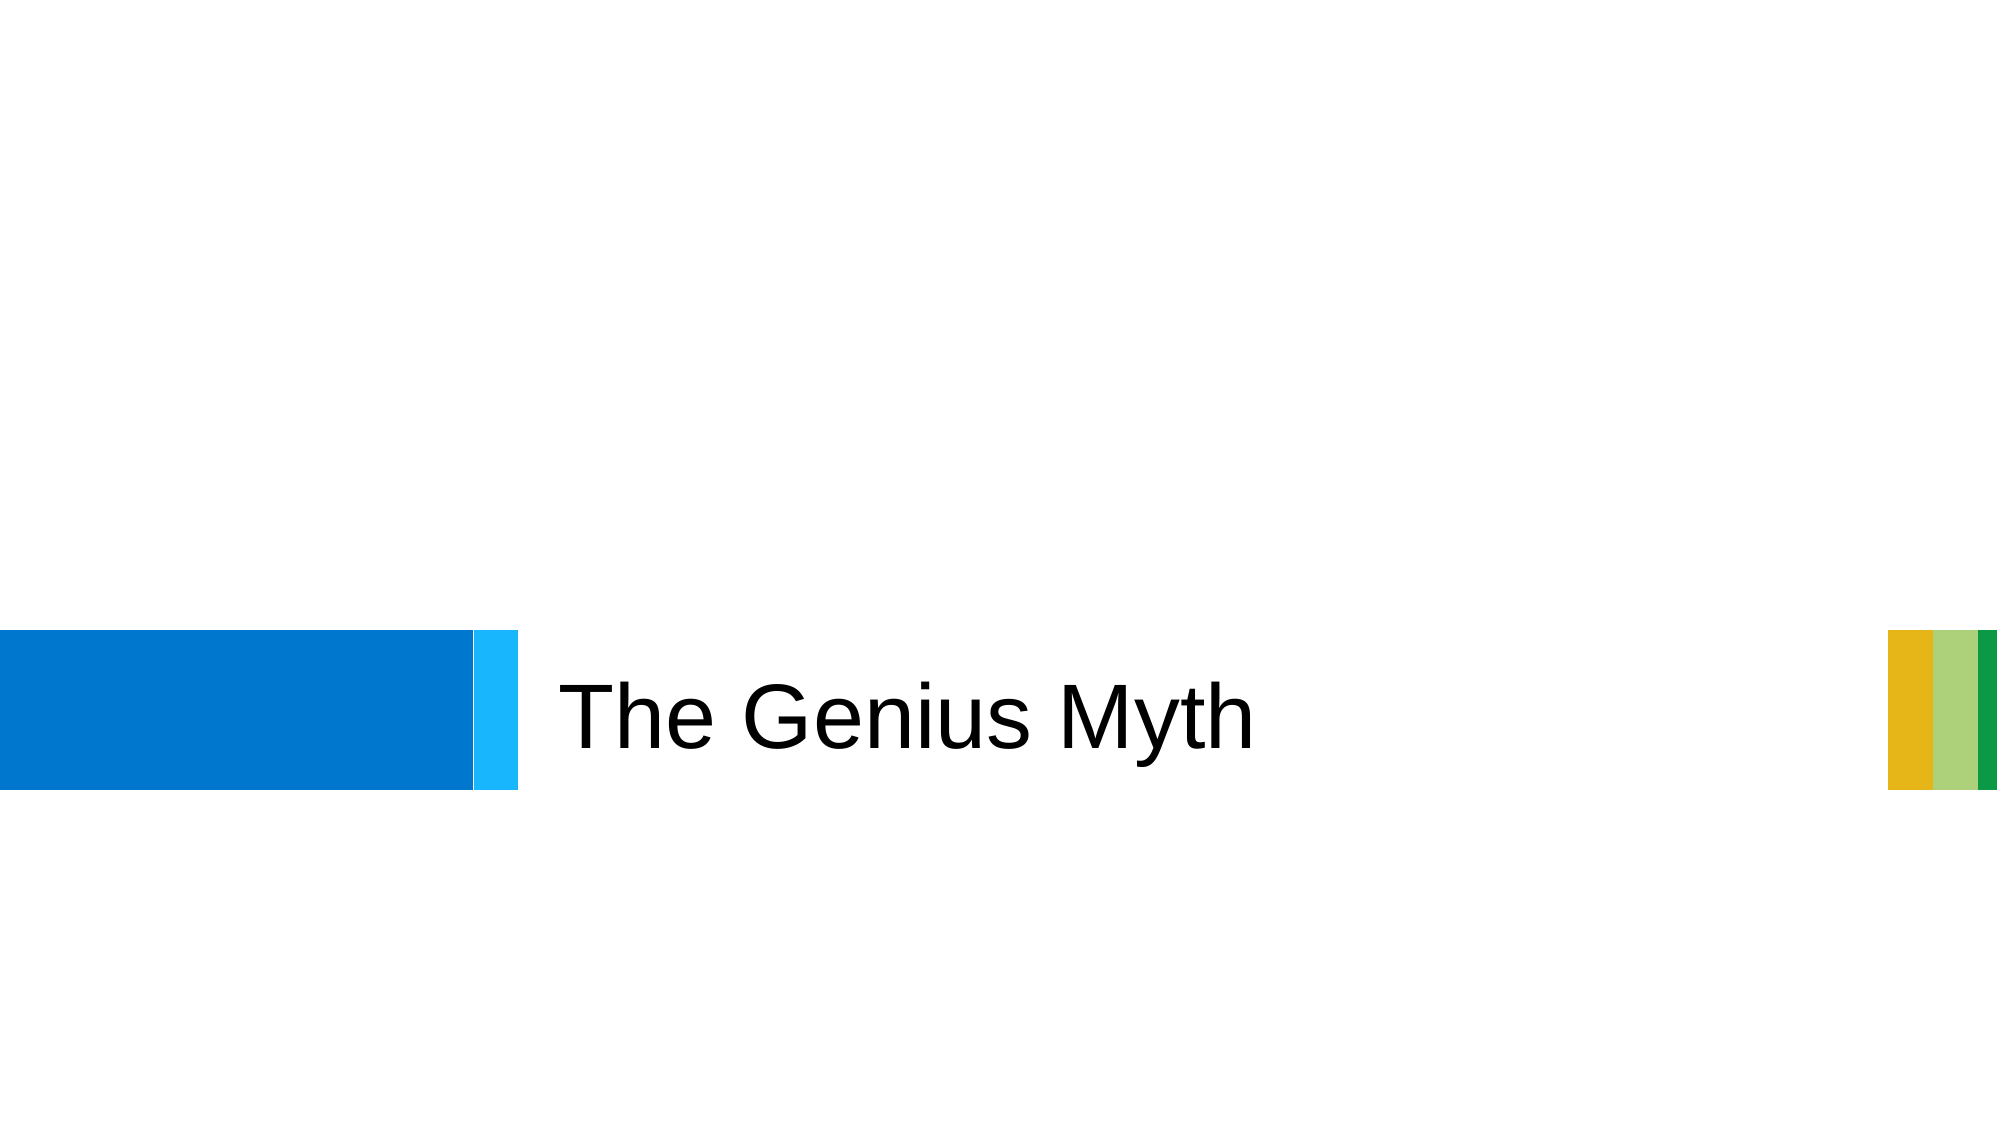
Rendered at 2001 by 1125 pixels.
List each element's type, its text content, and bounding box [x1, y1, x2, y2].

text_box [1888, 630, 1997, 651]
text_box [0, 630, 473, 790]
text_box The Genius Myth [543, 651, 2000, 787]
text_box [474, 630, 518, 790]
